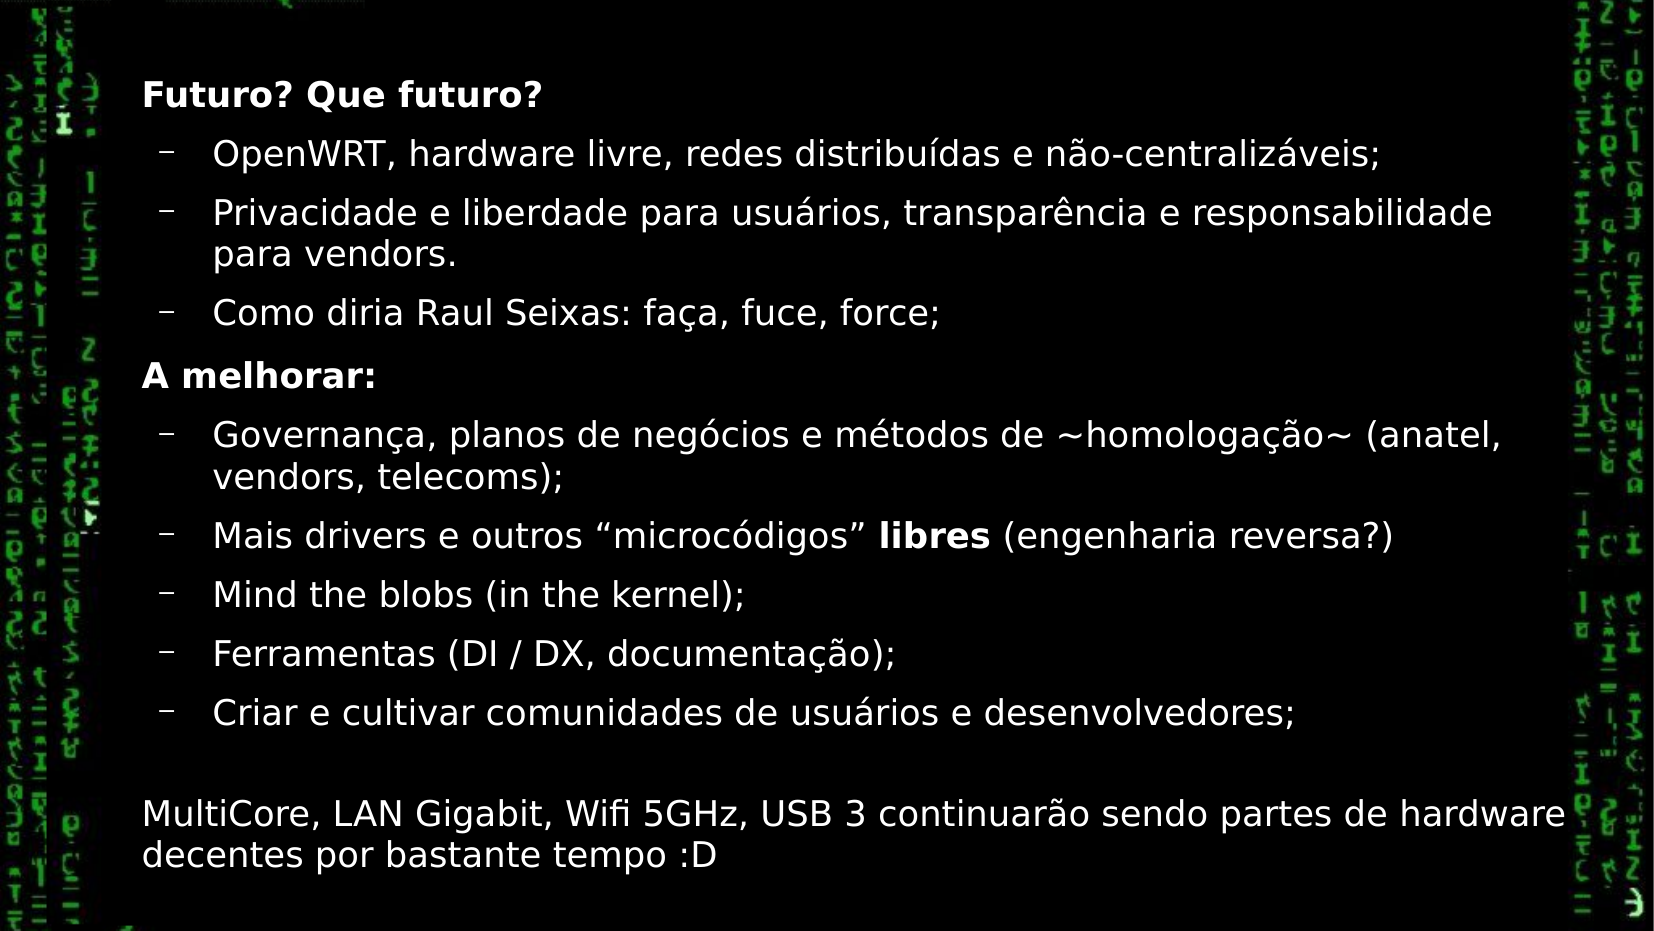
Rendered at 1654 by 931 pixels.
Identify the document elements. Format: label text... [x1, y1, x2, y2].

list Futuro? Que futuro? OpenWRT, hardware livre, redes distribuídas e não-centralizáveis; Privacidade e liberdade para usuários, transparência e responsabilidade para vendors. Como diria Raul Seixas: faça, fuce, force; A melhorar: Governança, planos de negócios e métodos de ~homologação~ (anatel, vendors, telecoms); Mais drivers e outros “microcódigos” libres (engenharia reversa?) Mind the blobs (in the kernel); Ferramentas (DI / DX, documentação); Criar e cultivar comunidades de usuários e desenvolvedores; MultiCore, LAN Gigabit, Wifi 5GHz, USB 3 continuarão sendo partes de hardware decentes por bastante tempo :D [70, 74, 1621, 905]
picture [0, 0, 1654, 931]
